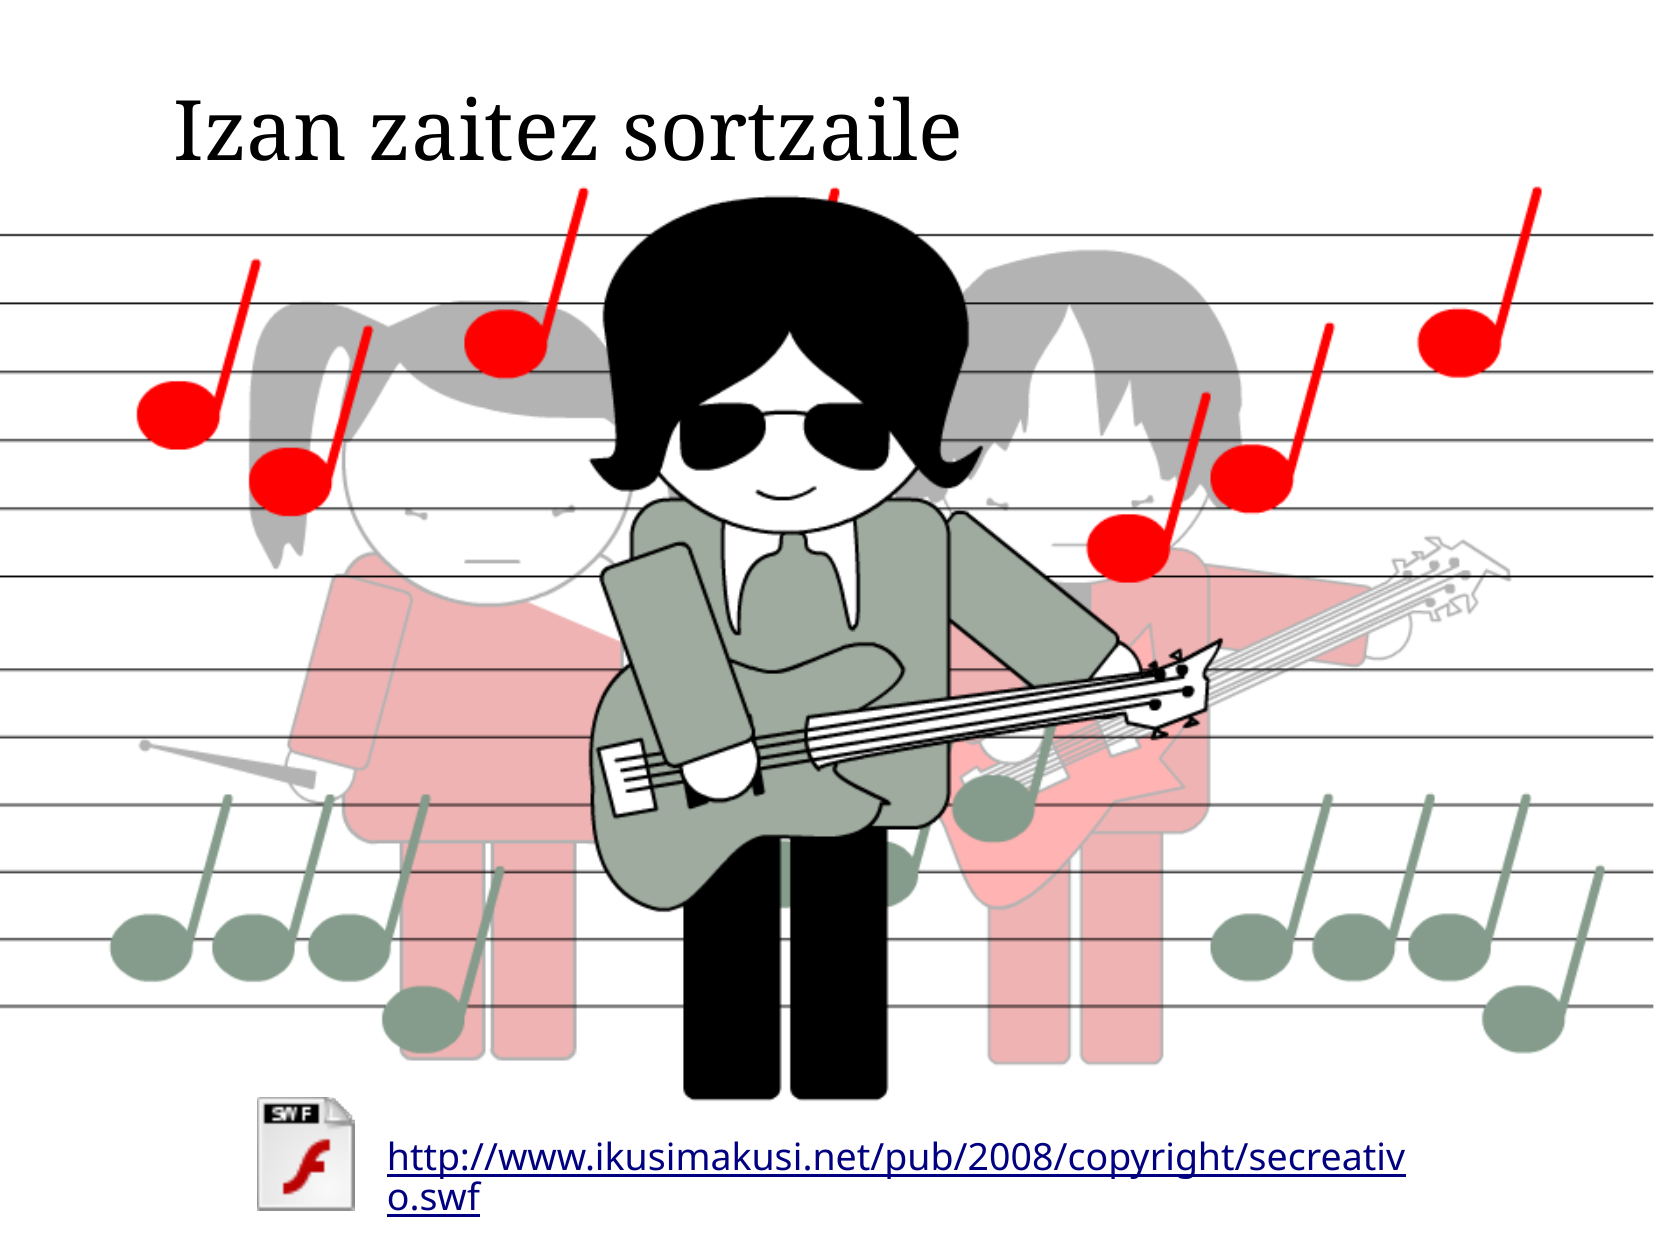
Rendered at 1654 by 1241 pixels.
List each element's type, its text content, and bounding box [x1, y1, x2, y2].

text_box http://www.ikusimakusi.net/pub/2008/copyright/secreativo.swf [372, 1124, 1430, 1188]
picture [0, 175, 1654, 1211]
text_box Izan zaitez sortzaile [158, 64, 1523, 175]
